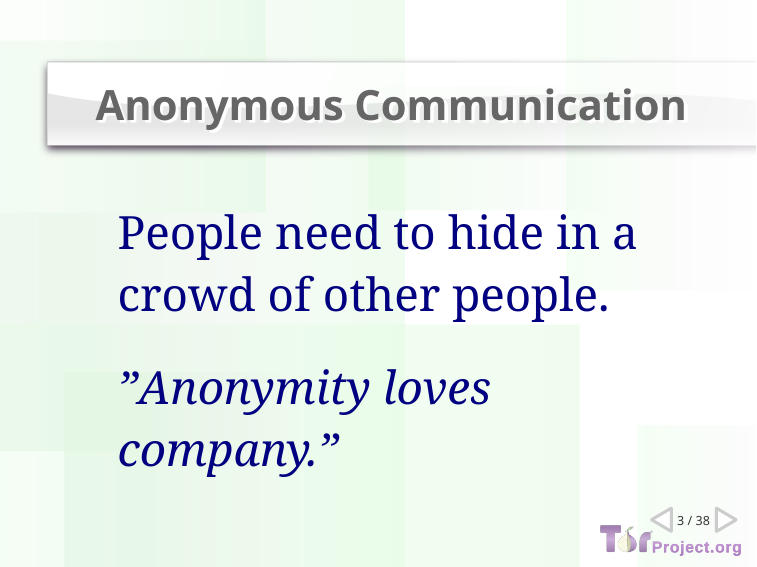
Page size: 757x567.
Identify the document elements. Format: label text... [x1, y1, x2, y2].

text_box People need to hide in a crowd of other people. ”Anonymity loves company.” [0, 167, 756, 513]
text_box Anonymous Communication [80, 61, 680, 146]
picture [0, 0, 757, 567]
